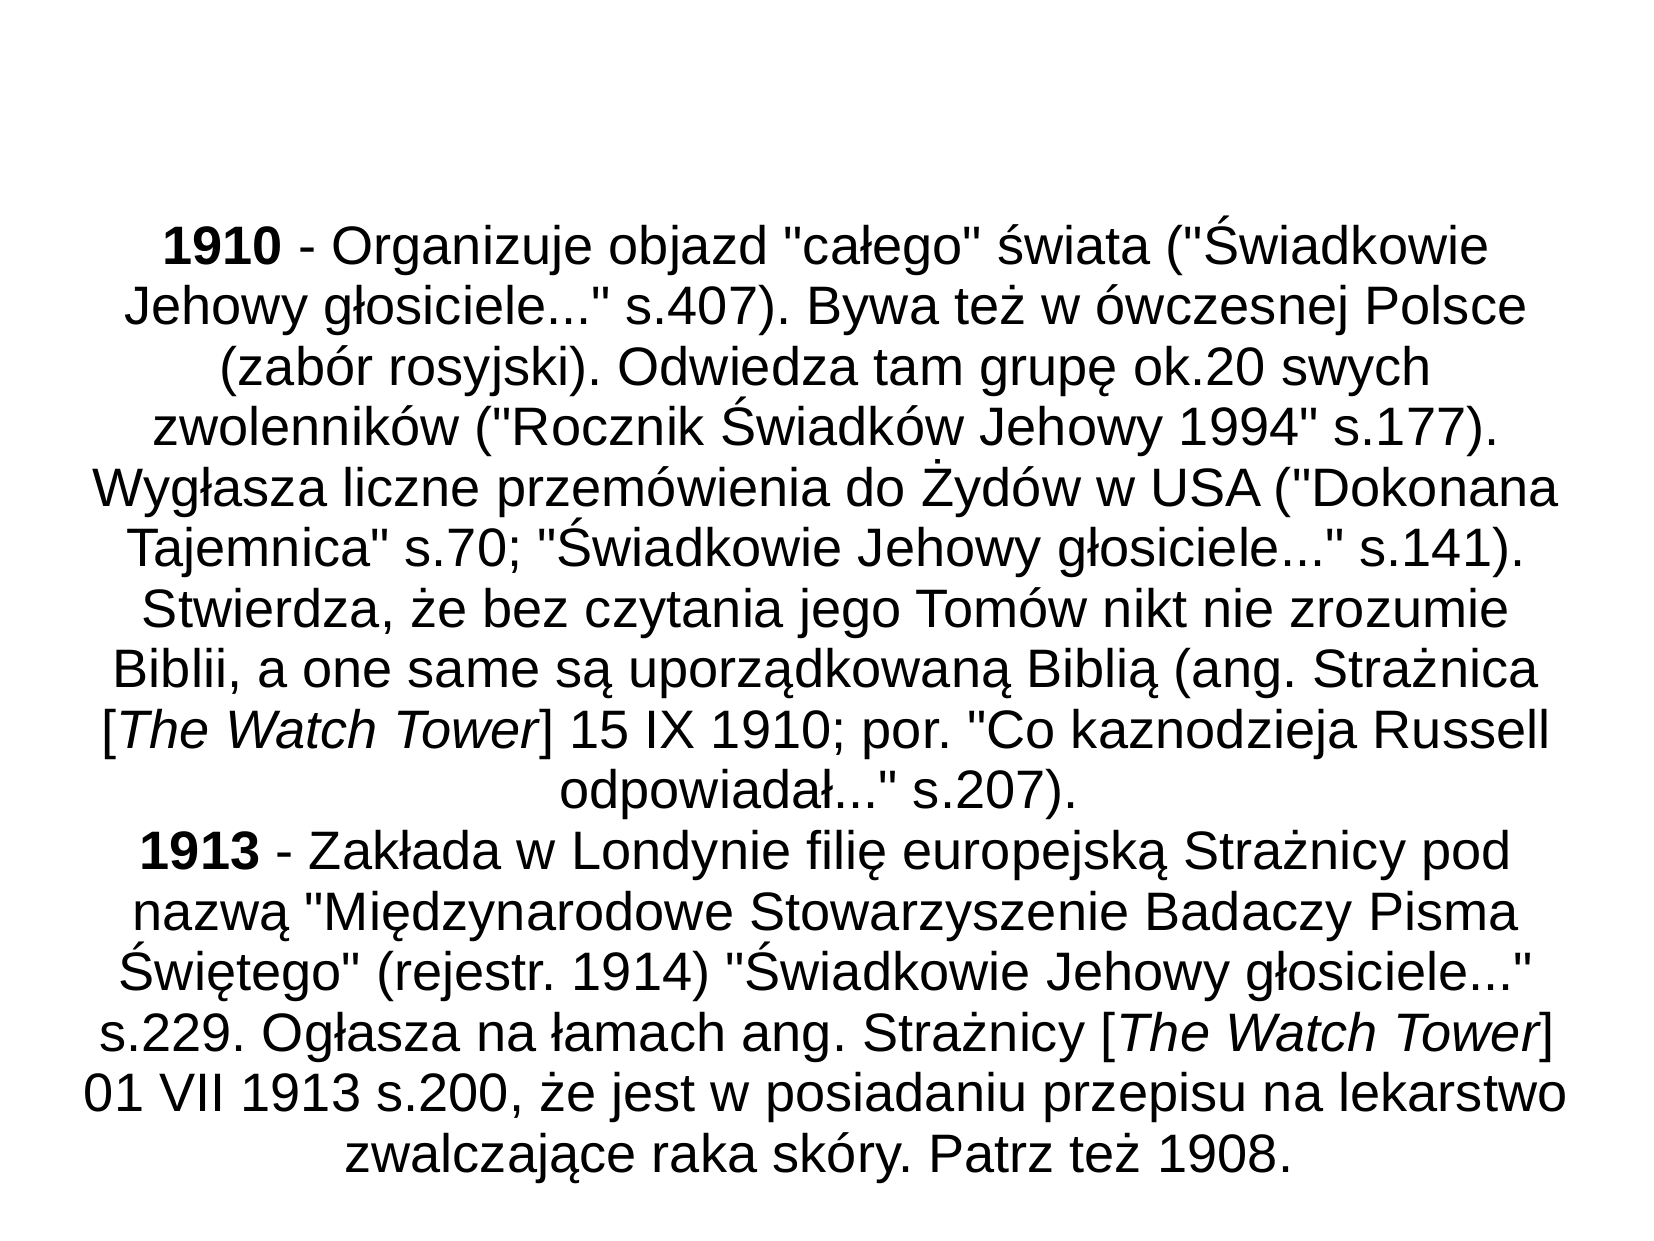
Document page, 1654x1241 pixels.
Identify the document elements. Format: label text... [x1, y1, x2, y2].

subtitle 1910 - Organizuje objazd "całego" świata ("Świadkowie Jehowy głosiciele..." s.407). Bywa też w ówczesnej Polsce (zabór rosyjski). Odwiedza tam grupę ok.20 swych zwolenników ("Rocznik Świadków Jehowy 1994" s.177). Wygłasza liczne przemówienia do Żydów w USA ("Dokonana Tajemnica" s.70; "Świadkowie Jehowy głosiciele..." s.141). Stwierdza, że bez czytania jego Tomów nikt nie zrozumie Biblii, a one same są uporządkowaną Biblią (ang. Strażnica [The Watch Tower] 15 IX 1910; por. "Co kaznodzieja Russell odpowiadał..." s.207). 1913 - Zakłada w Londynie filię europejską Strażnicy pod nazwą "Międzynarodowe Stowarzyszenie Badaczy Pisma Świętego" (rejestr. 1914) "Świadkowie Jehowy głosiciele..." s.229. Ogłasza na łamach ang. Strażnicy [The Watch Tower] 01 VII 1913 s.200, że jest w posiadaniu przepisu na lekarstwo zwalczające raka skóry. Patrz też 1908. [82, 213, 1571, 1186]
